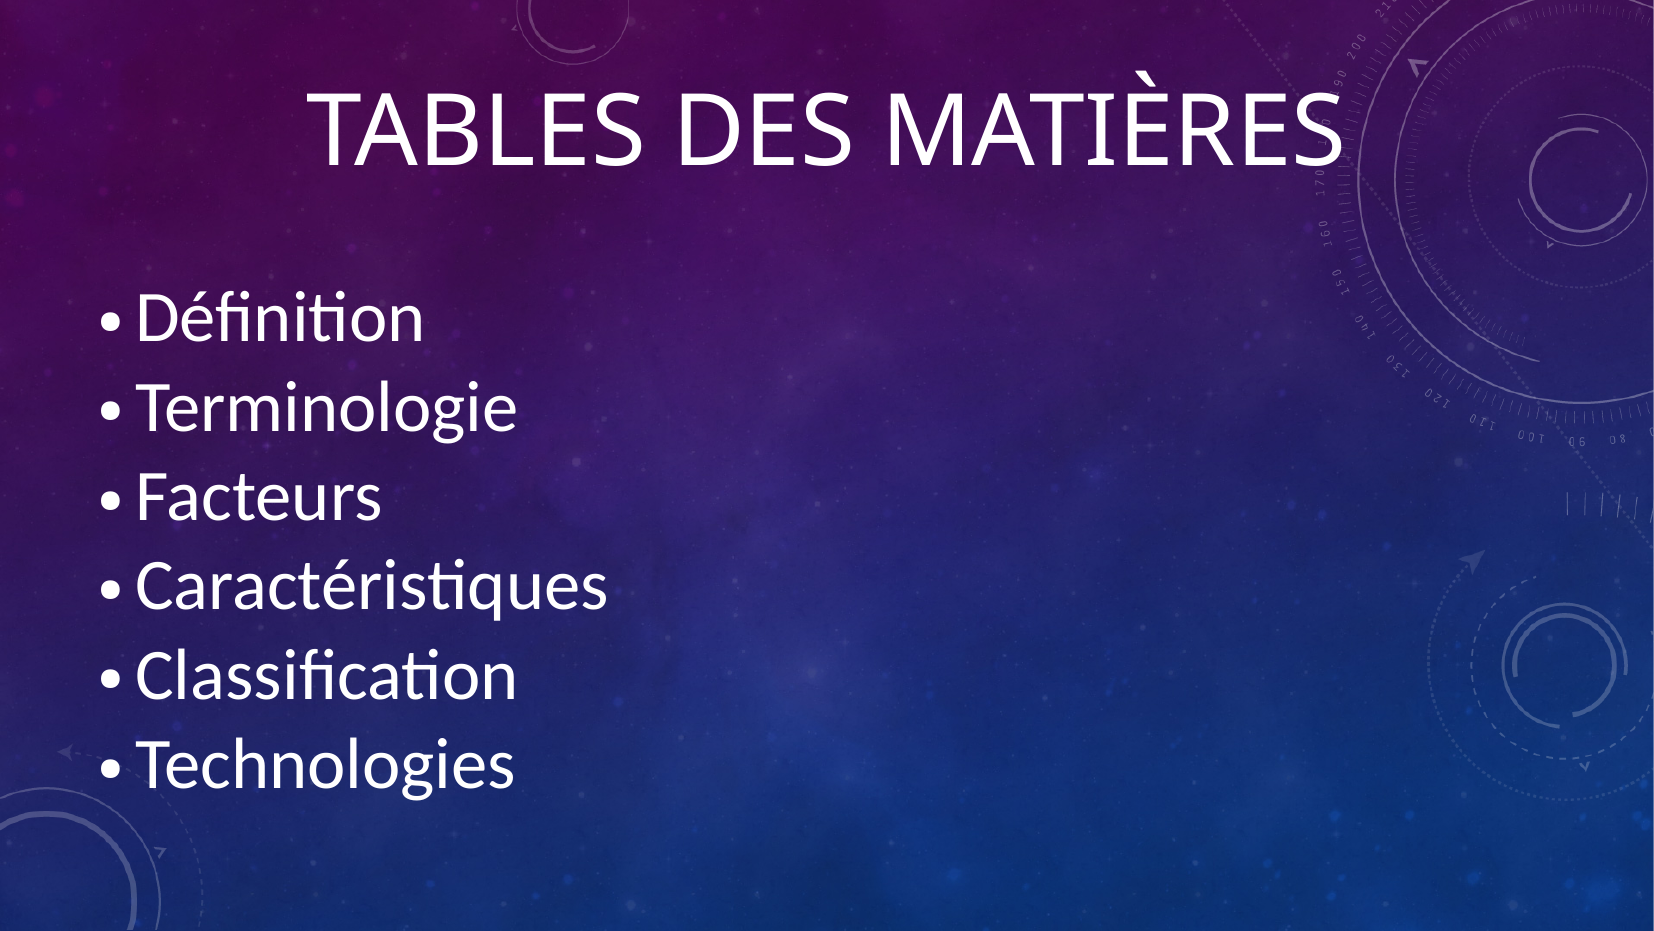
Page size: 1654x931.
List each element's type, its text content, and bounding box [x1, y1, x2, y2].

title Tables des matières [82, 48, 1571, 204]
list Définition Terminologie Facteurs Caractéristiques Classification Technologies [82, 277, 1571, 817]
